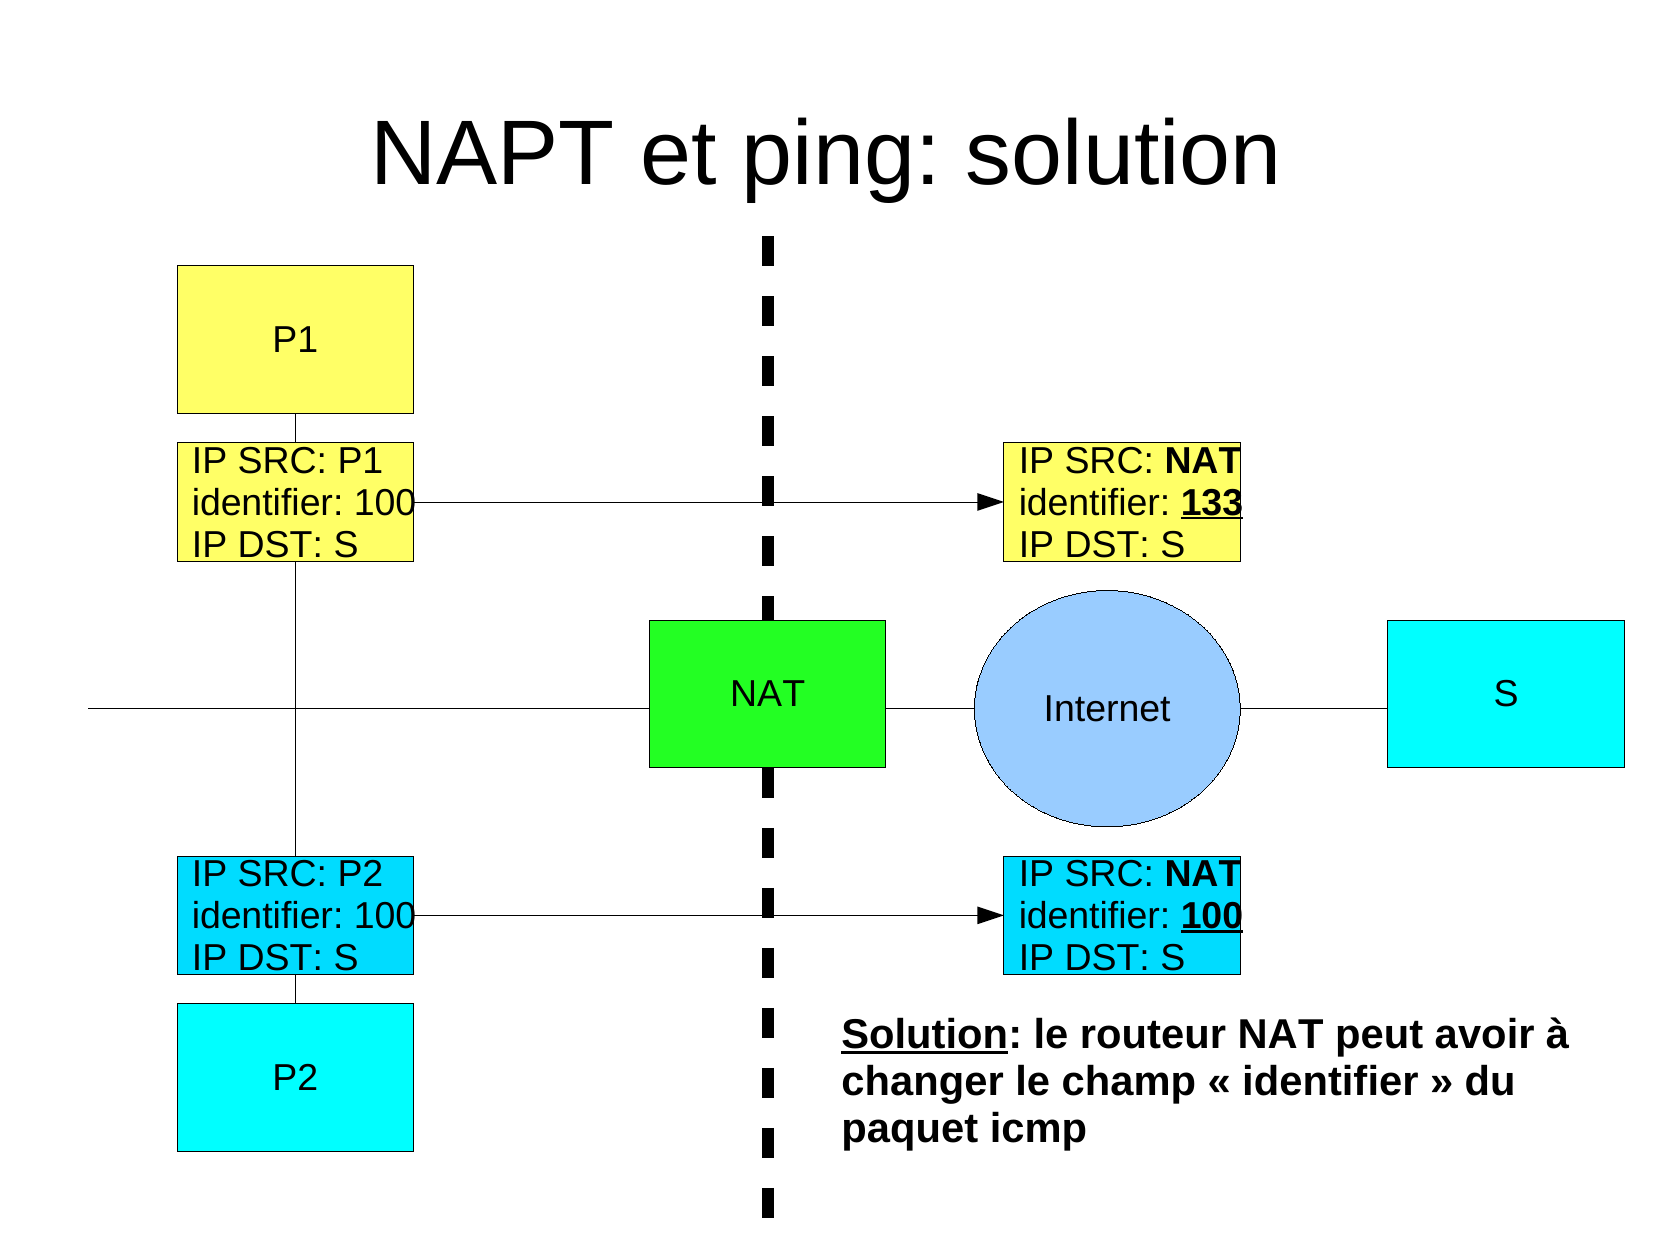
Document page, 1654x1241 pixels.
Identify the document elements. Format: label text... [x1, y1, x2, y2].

text_box Solution: le routeur NAT peut avoir à changer le champ « identifier » du paquet icmp [826, 1003, 1625, 1181]
text_box S [1387, 620, 1625, 768]
text_box P1 [177, 265, 414, 414]
text_box IP SRC: NAT identifier: 100 IP DST: S [1003, 856, 1241, 975]
text_box IP SRC: P1 identifier: 100 IP DST: S [177, 442, 414, 562]
text_box IP SRC: P2 identifier: 100 IP DST: S [177, 856, 414, 975]
text_box P2 [177, 1003, 414, 1152]
text_box NAT [649, 620, 886, 768]
title NAPT et ping: solution [82, 49, 1571, 257]
text_box Internet [974, 590, 1241, 827]
text_box IP SRC: NAT identifier: 133 IP DST: S [1003, 442, 1241, 562]
